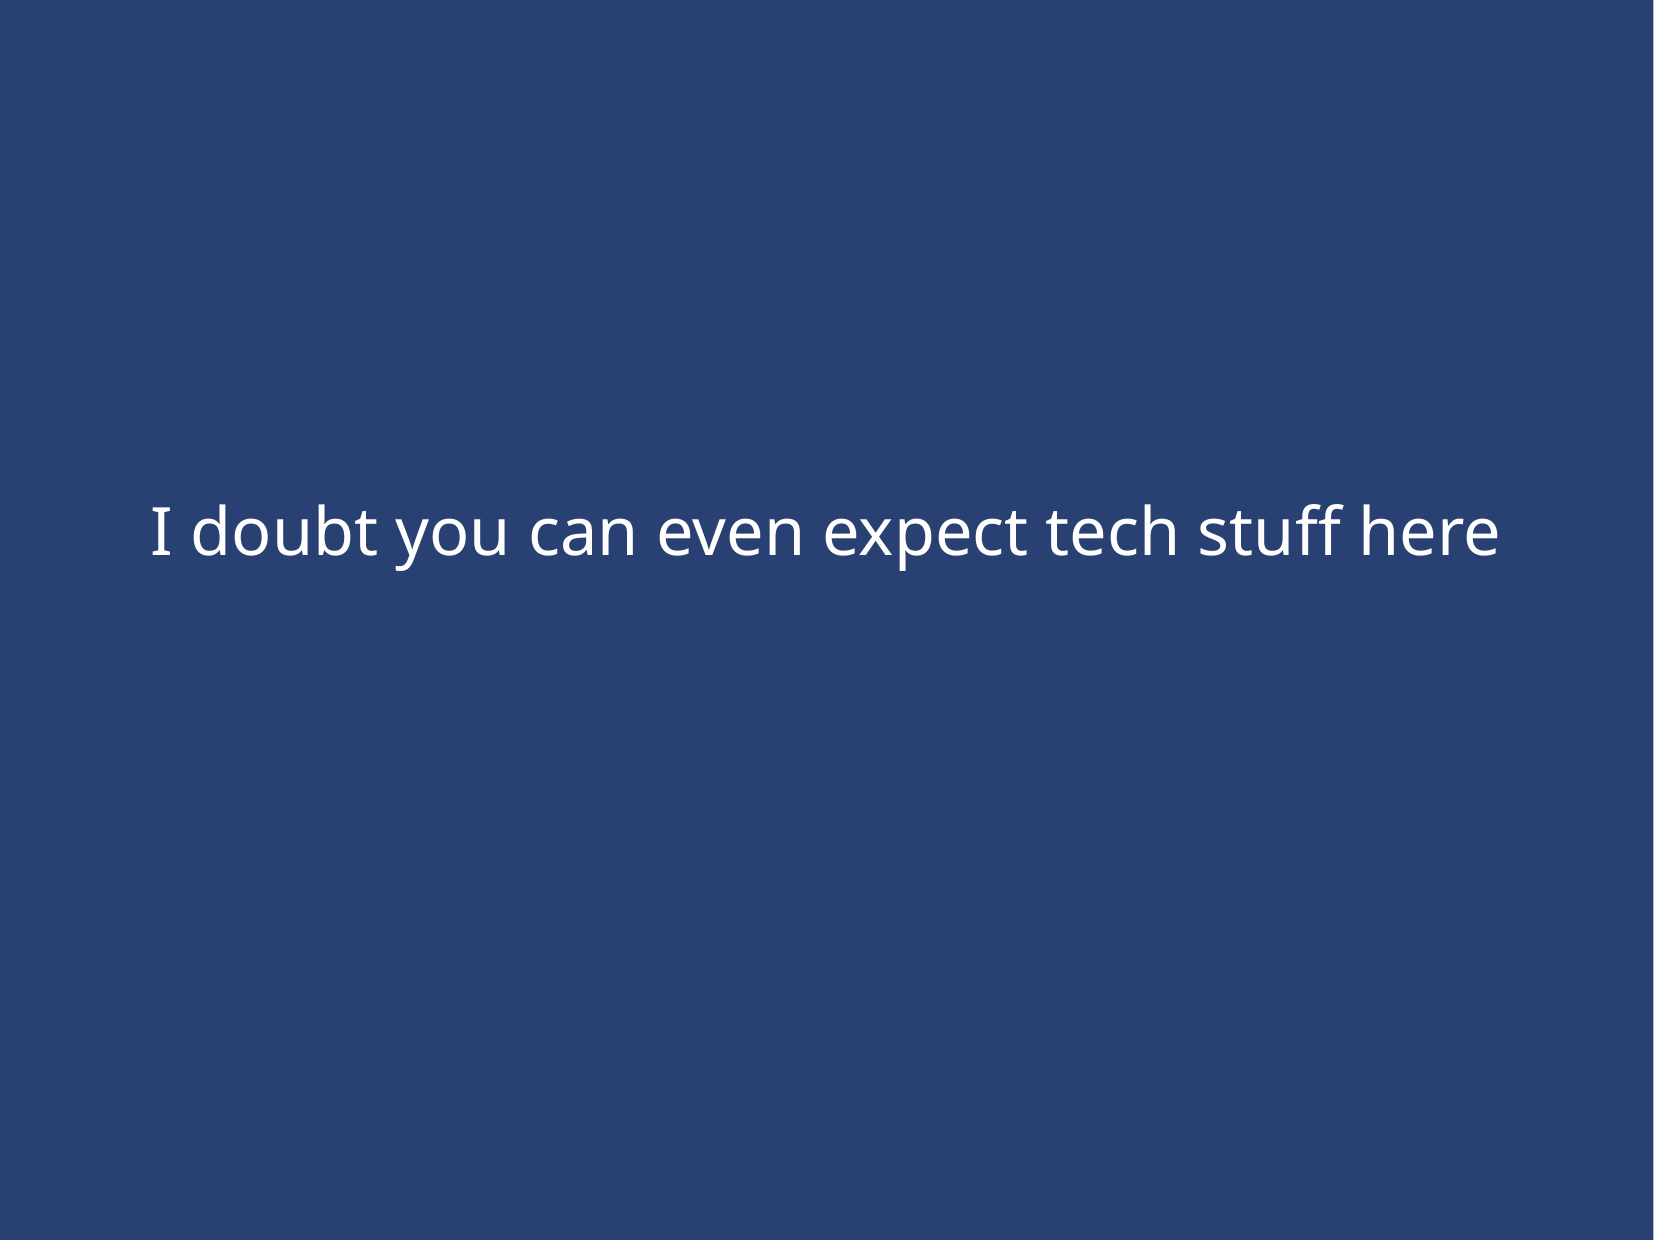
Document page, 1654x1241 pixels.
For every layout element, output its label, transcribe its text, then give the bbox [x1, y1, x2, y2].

subtitle I doubt you can even expect tech stuff here [82, 49, 1571, 1109]
